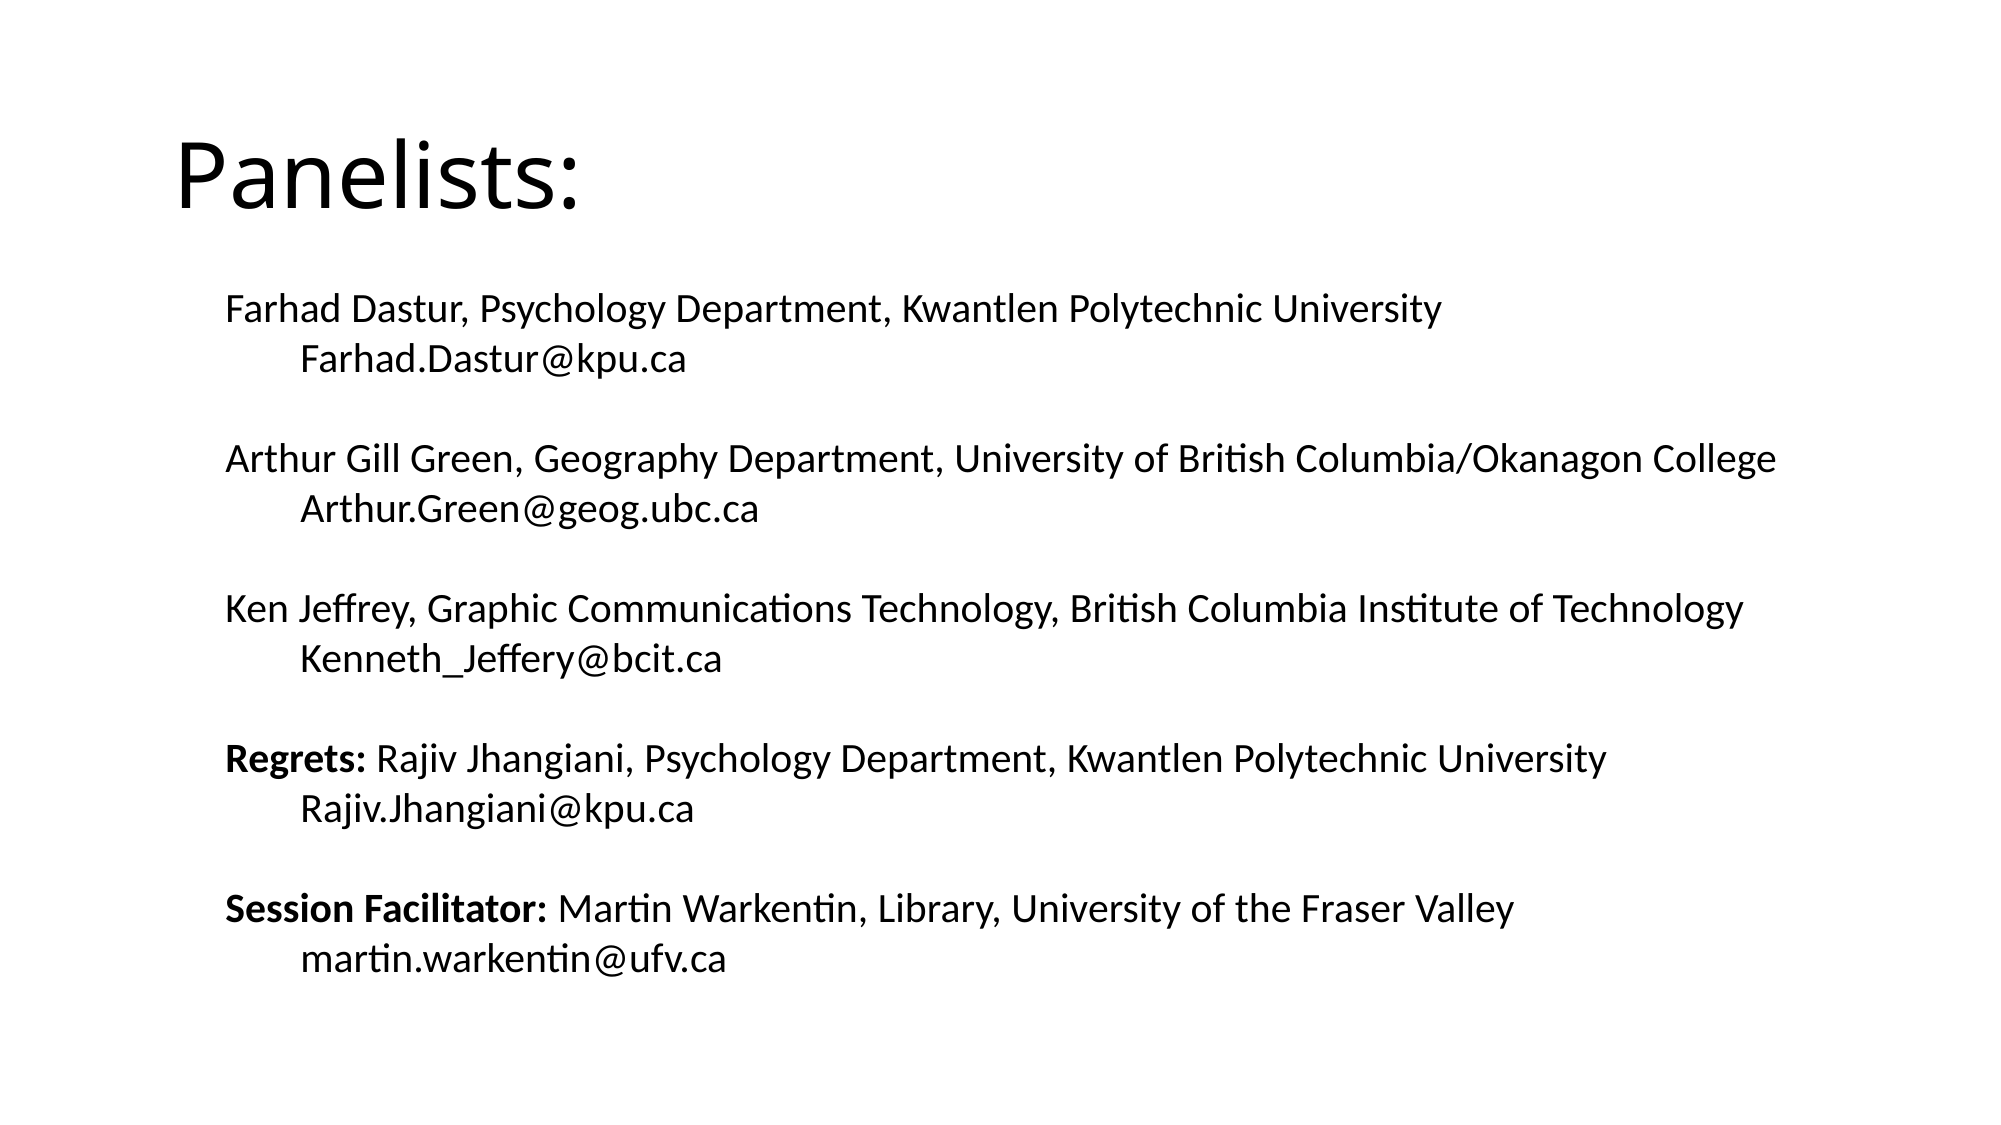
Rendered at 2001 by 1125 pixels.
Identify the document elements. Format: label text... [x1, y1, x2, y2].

text_box Farhad Dastur, Psychology Department, Kwantlen Polytechnic University Farhad.Dastur@kpu.ca Arthur Gill Green, Geography Department, University of British Columbia/Okanagon College Arthur.Green@geog.ubc.ca Ken Jeffrey, Graphic Communications Technology, British Columbia Institute of Technology Kenneth_Jeffery@bcit.ca Regrets: Rajiv Jhangiani, Psychology Department, Kwantlen Polytechnic University Rajiv.Jhangiani@kpu.ca Session Facilitator: Martin Warkentin, Library, University of the Fraser Valley martin.warkentin@ufv.ca [210, 272, 1884, 995]
title Panelists: [158, 84, 1884, 273]
